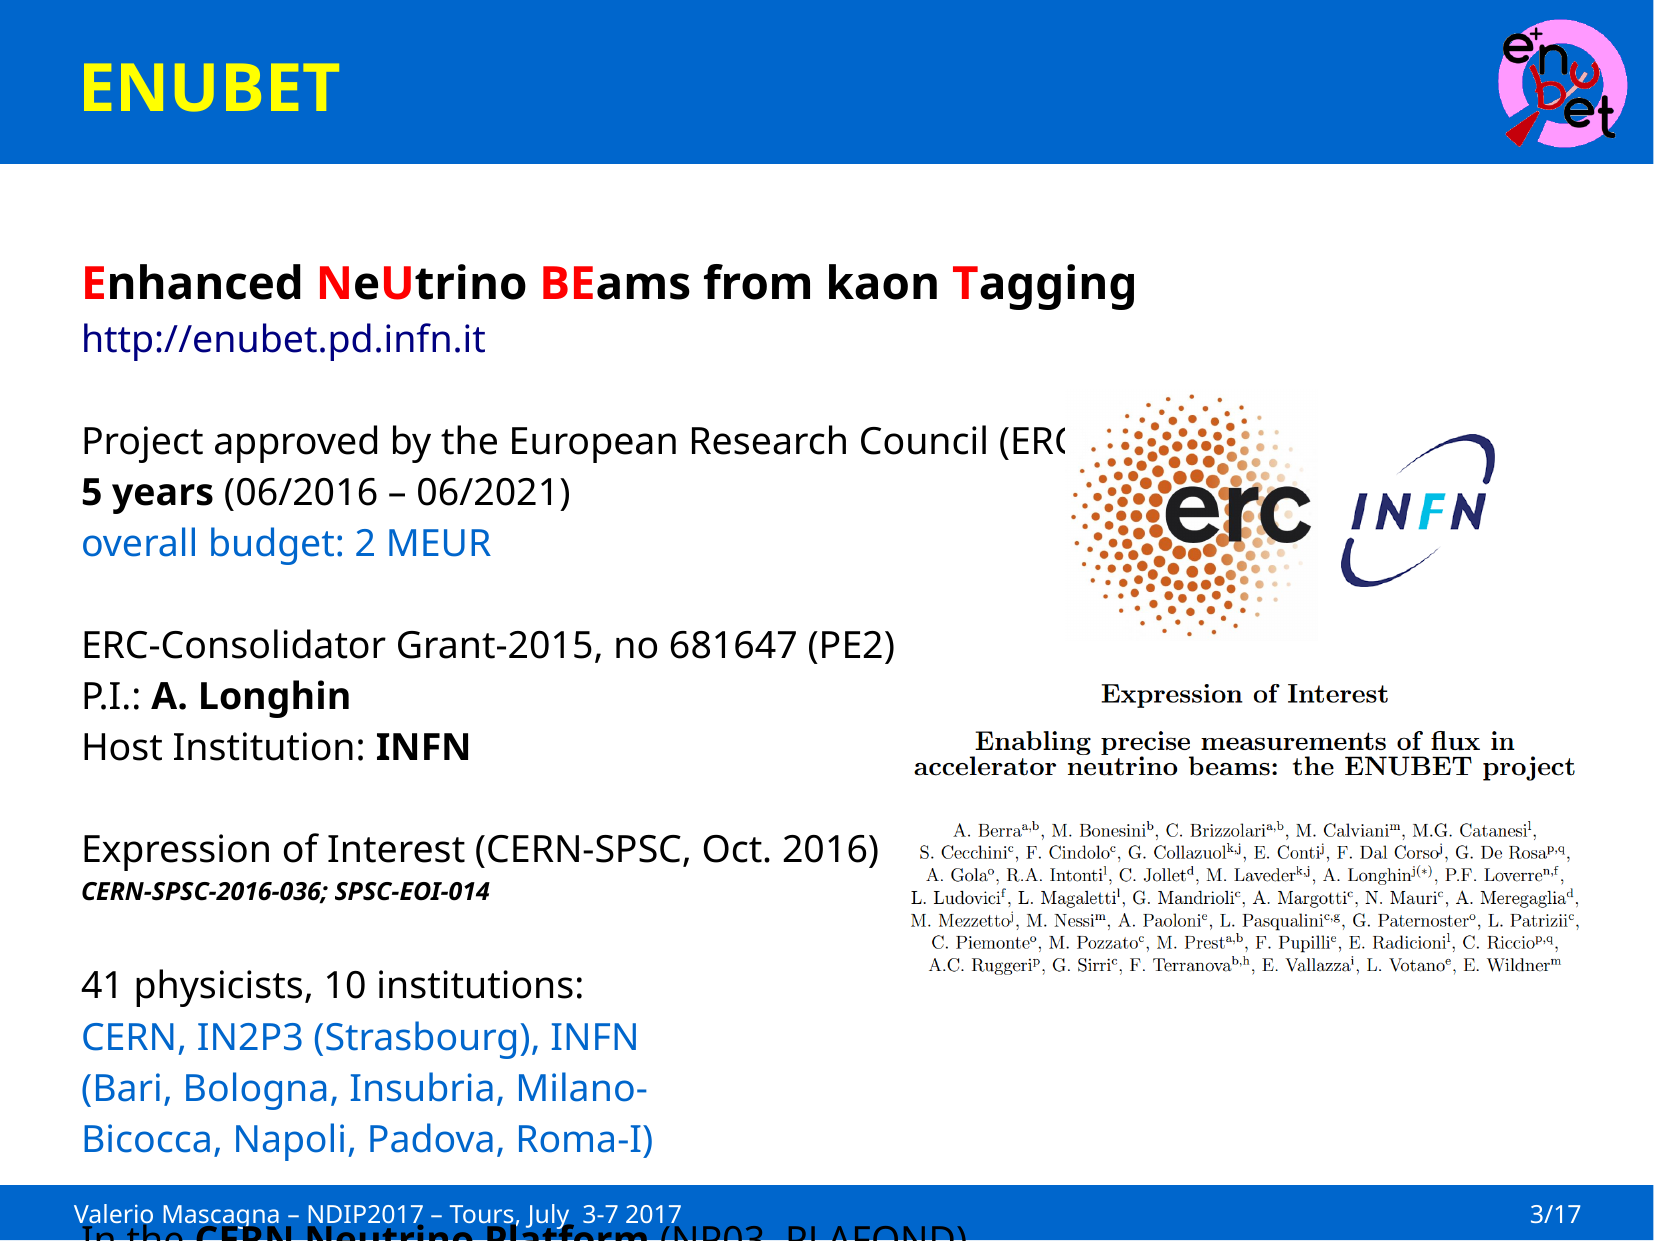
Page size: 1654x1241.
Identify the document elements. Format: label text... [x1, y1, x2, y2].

picture [1341, 434, 1495, 587]
text_box Enhanced NeUtrino BEams from kaon Tagging http://enubet.pd.infn.it Project approved by the European Research Council (ERC) 5 years (06/2016 – 06/2021) overall budget: 2 MEUR ERC-Consolidator Grant-2015, no 681647 (PE2) P.I.: A. Longhin Host Institution: INFN Expression of Interest (CERN-SPSC, Oct. 2016) CERN-SPSC-2016-036; SPSC-EOI-014 41 physicists, 10 institutions: CERN, IN2P3 (Strasbourg), INFN (Bari, Bologna, Insubria, Milano- Bicocca, Napoli, Padova, Roma-I) In the CERN Neutrino Platform (NP03, PLAFOND) [66, 242, 1597, 1150]
picture [1494, 18, 1630, 150]
picture [1065, 389, 1318, 641]
picture [886, 677, 1607, 988]
text_box ENUBET [63, 32, 1366, 166]
